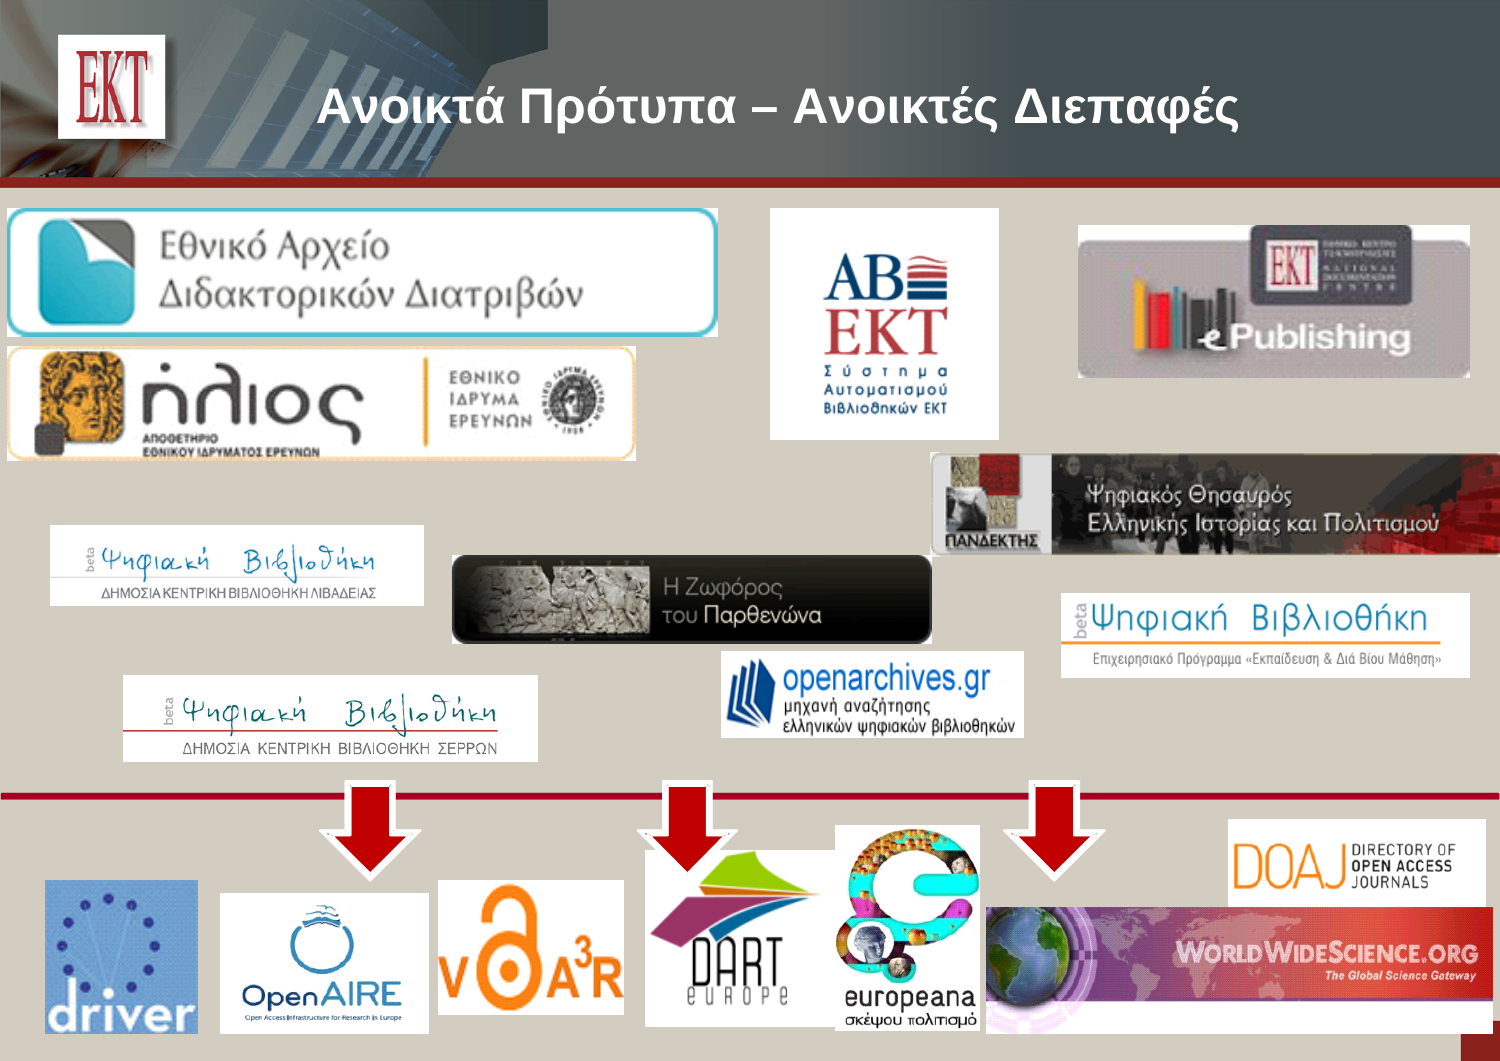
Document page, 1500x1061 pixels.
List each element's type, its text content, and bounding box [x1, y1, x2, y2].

picture [0, 0, 1500, 1061]
title Ανοικτά Πρότυπα – Ανοικτές Διεπαφές [301, 42, 1426, 165]
